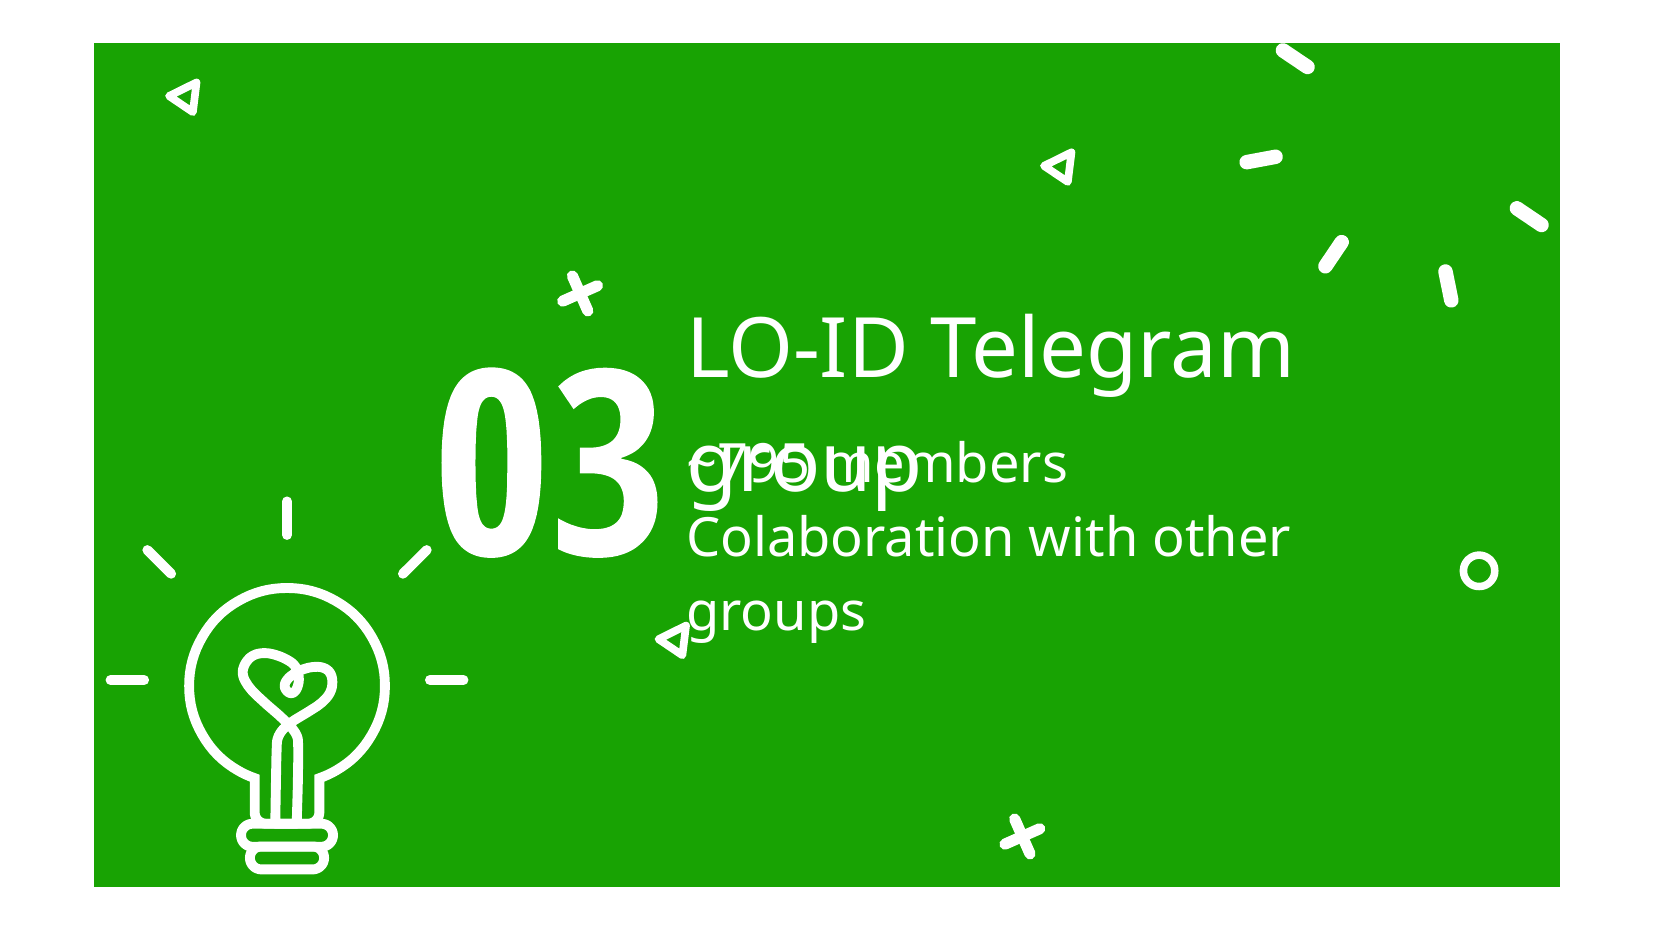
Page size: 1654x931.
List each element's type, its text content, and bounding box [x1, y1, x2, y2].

title LO-ID Telegram group [686, 288, 1490, 516]
text_box ~795 members Colaboration with other groups [686, 461, 1347, 610]
text_box [0, 0, 1654, 931]
